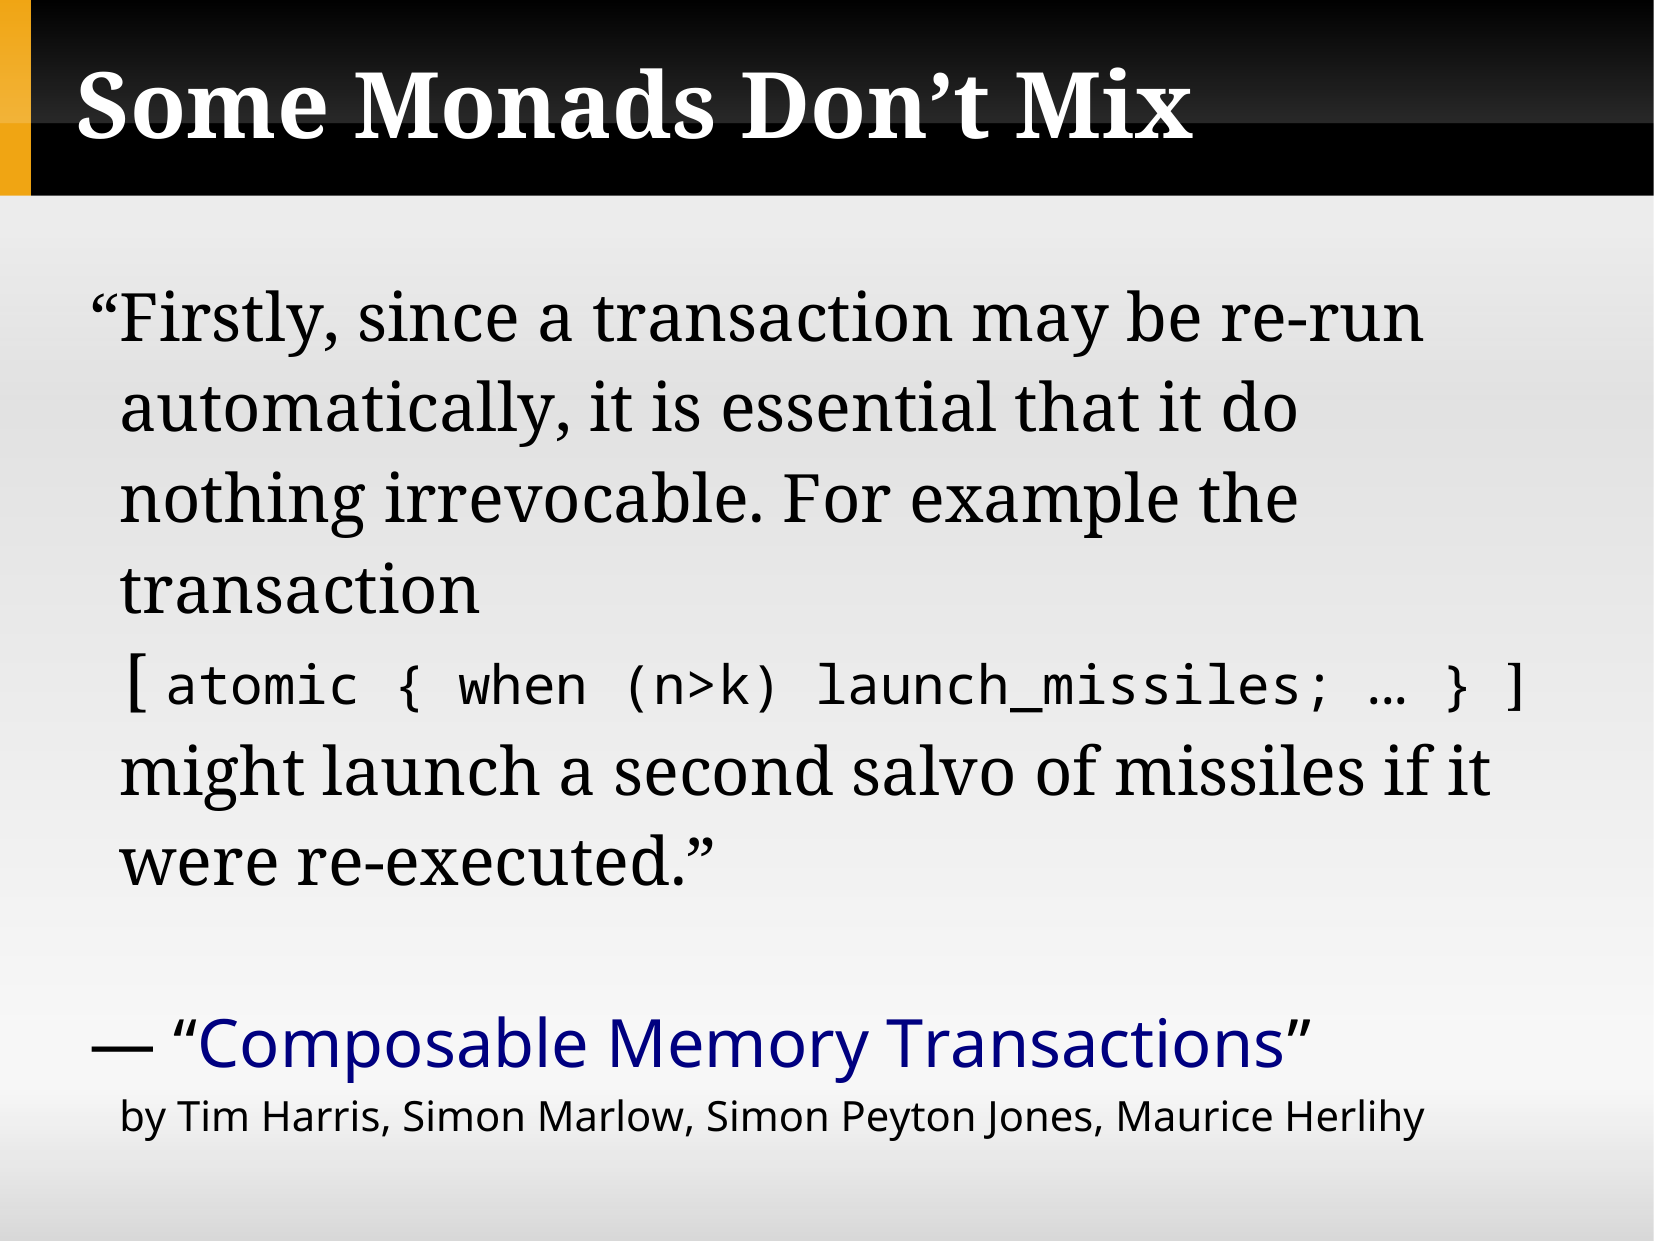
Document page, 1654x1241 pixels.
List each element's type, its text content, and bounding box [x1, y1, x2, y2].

picture [0, 0, 1654, 1241]
title Some Monads Don’t Mix [76, 0, 1565, 208]
text_box “Firstly, since a transaction may be re-run automatically, it is essential that it do nothing irrevocable. For example the transaction [ atomic { when (n>k) launch_missiles; ... } ] might launch a second salvo of missiles if it were re-executed.” — “Composable Memory Transactions” by Tim Harris, Simon Marlow, Simon Peyton Jones, Maurice Herlihy [75, 262, 1576, 863]
